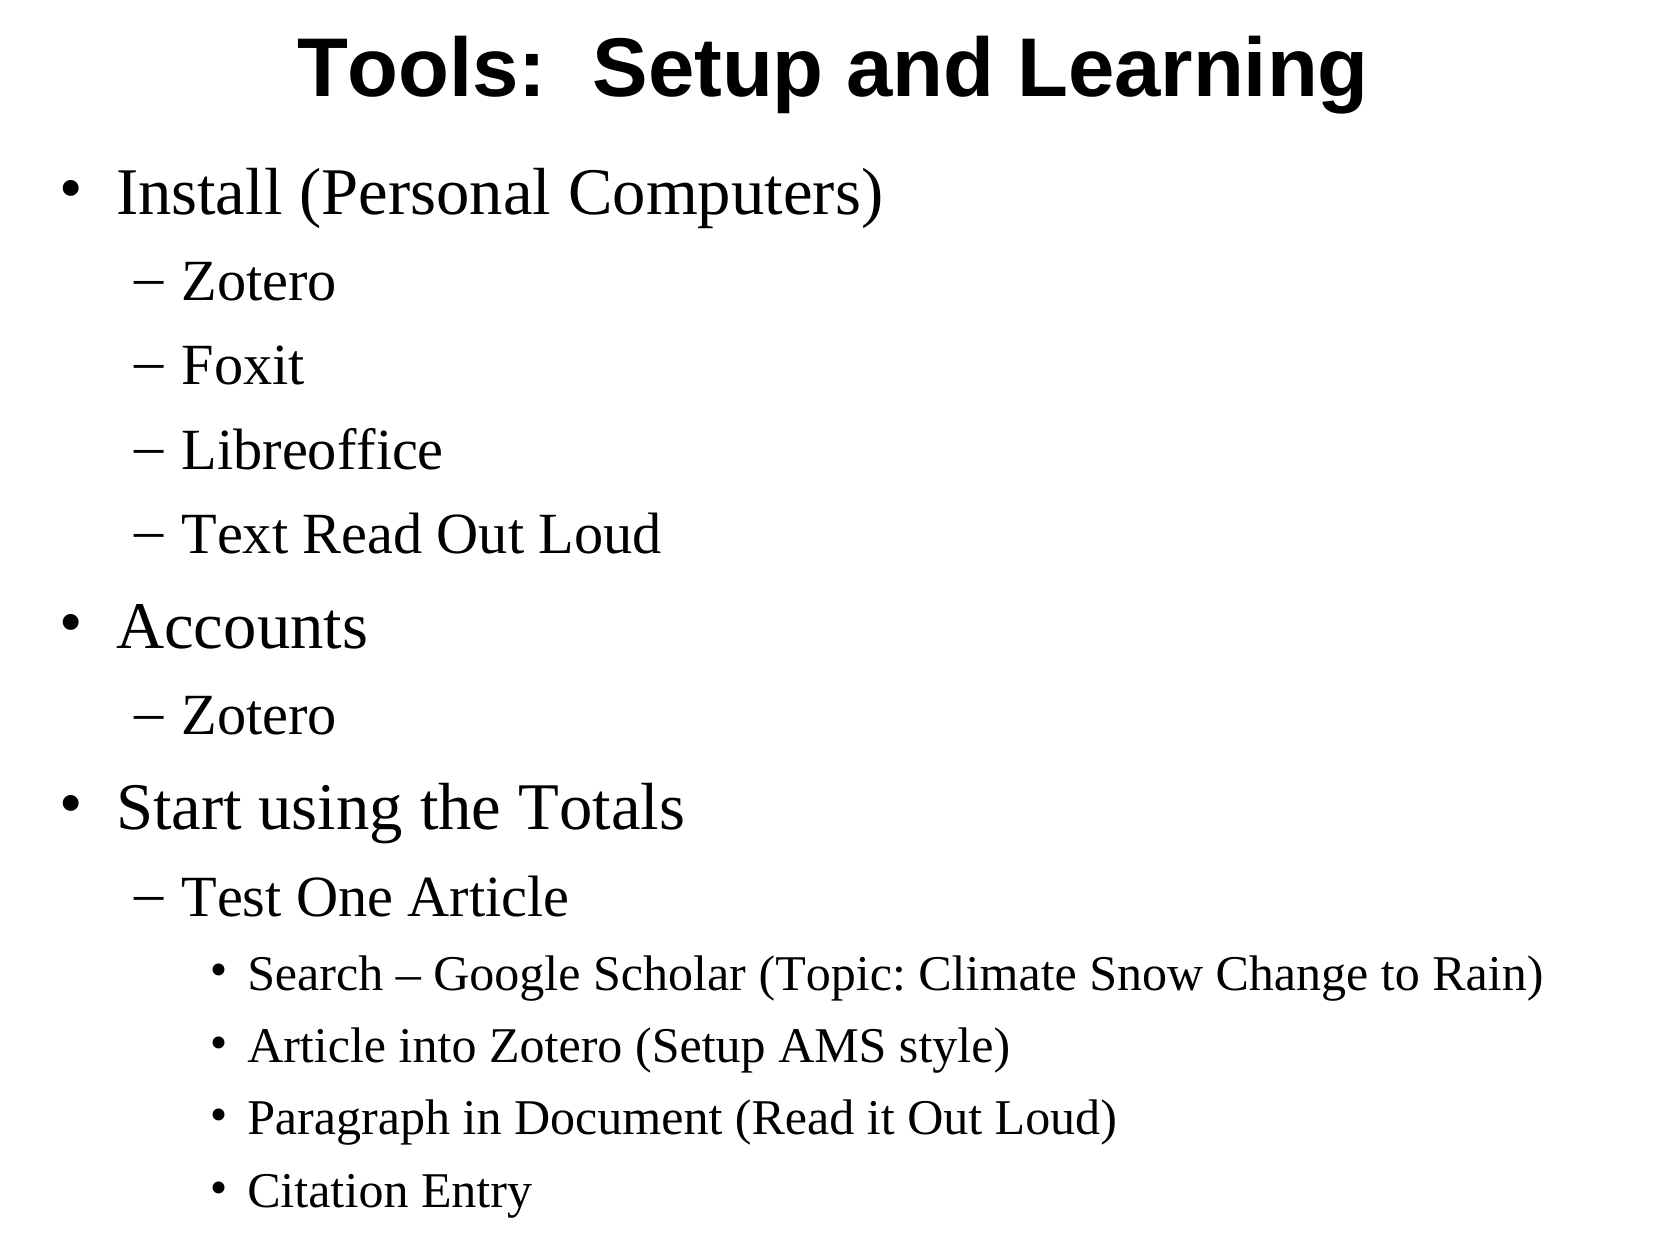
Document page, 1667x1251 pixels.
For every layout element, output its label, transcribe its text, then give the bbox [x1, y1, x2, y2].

list Install (Personal Computers) Zotero Foxit Libreoffice Text Read Out Loud Accounts Zotero Start using the Totals Test One Article Search – Google Scholar (Topic: Climate Snow Change to Rain) Article into Zotero (Setup AMS style) Paragraph in Document (Read it Out Loud) Citation Entry [45, 139, 1636, 1226]
title Tools: Setup and Learning [0, 5, 1667, 121]
